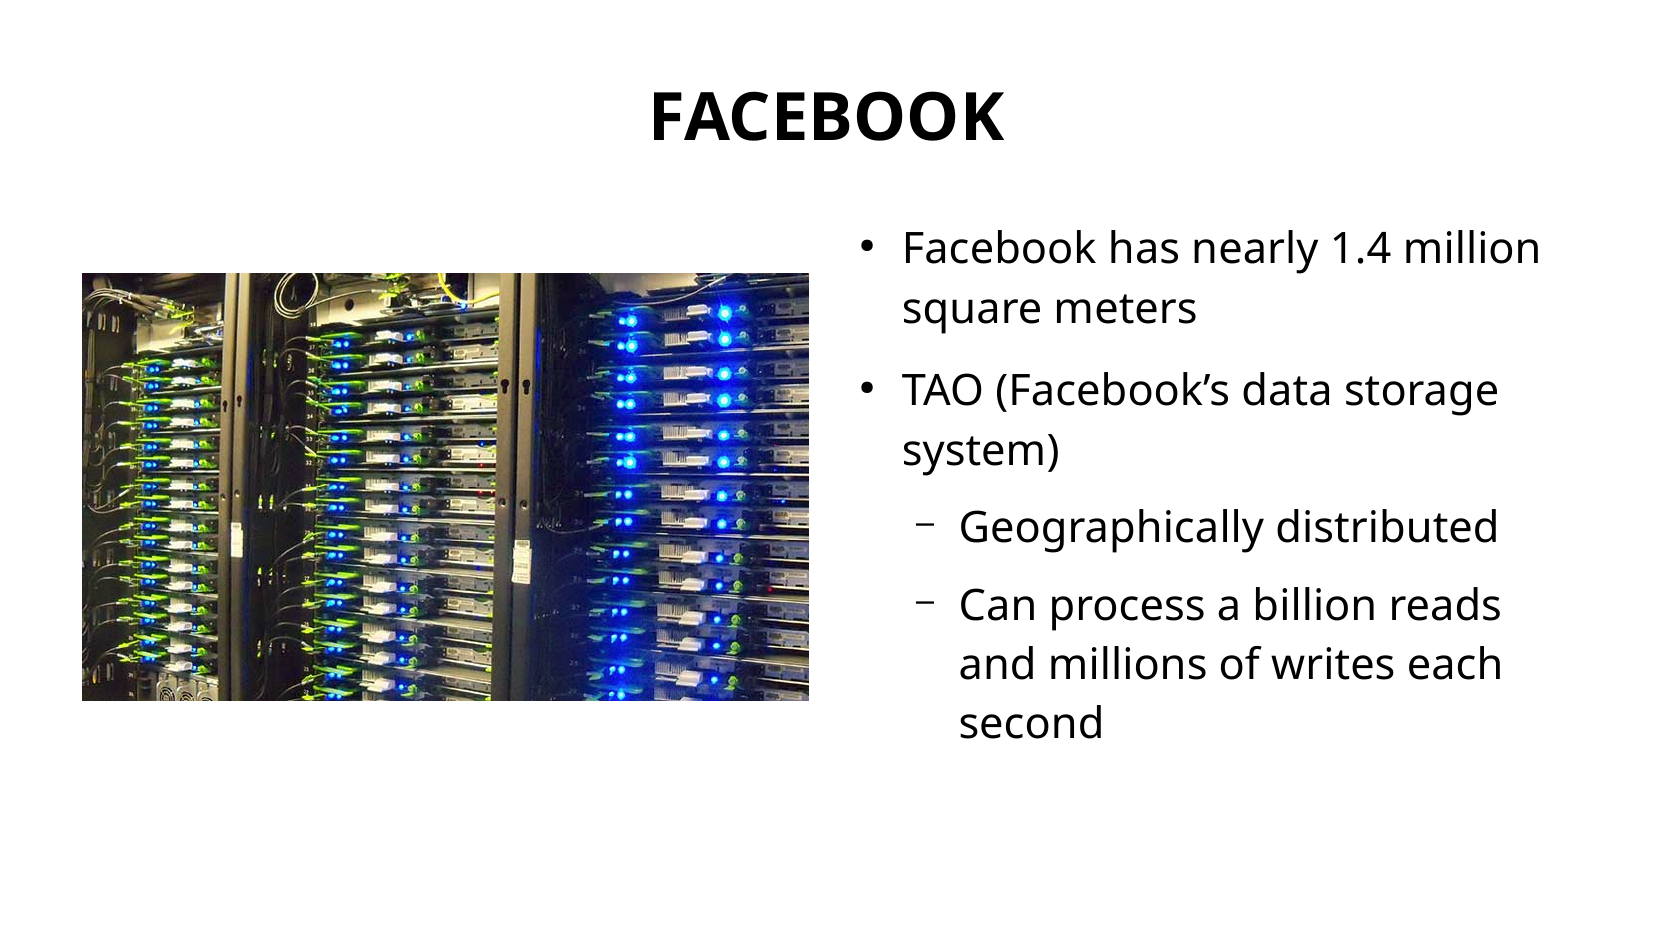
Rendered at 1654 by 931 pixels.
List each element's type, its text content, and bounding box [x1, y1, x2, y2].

list Facebook has nearly 1.4 million square meters TAO (Facebook’s data storage system) Geographically distributed Can process a billion reads and millions of writes each second [845, 217, 1572, 757]
title FACEBOOK [82, 73, 1571, 156]
picture [82, 217, 809, 757]
